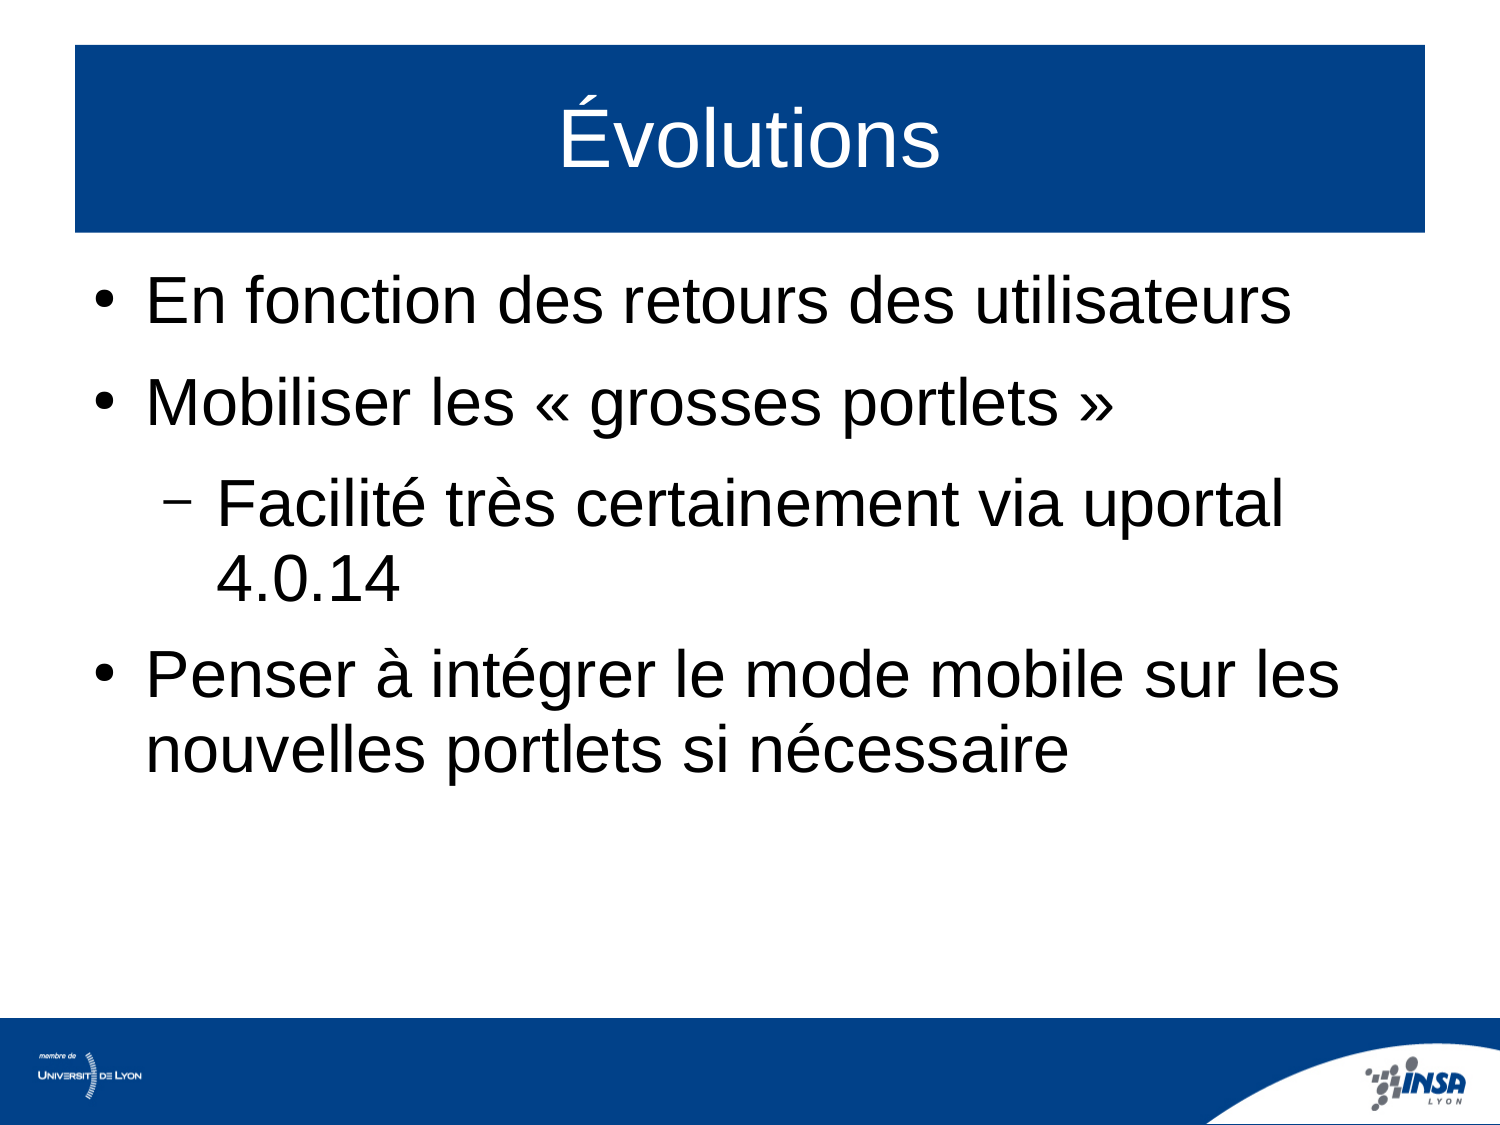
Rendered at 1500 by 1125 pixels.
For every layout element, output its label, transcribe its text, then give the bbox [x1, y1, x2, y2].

list En fonction des retours des utilisateurs Mobiliser les « grosses portlets » Facilité très certainement via uportal 4.0.14 Penser à intégrer le mode mobile sur les nouvelles portlets si nécessaire [75, 263, 1425, 916]
text_box [0, 1018, 1500, 1125]
title Évolutions [75, 44, 1425, 233]
